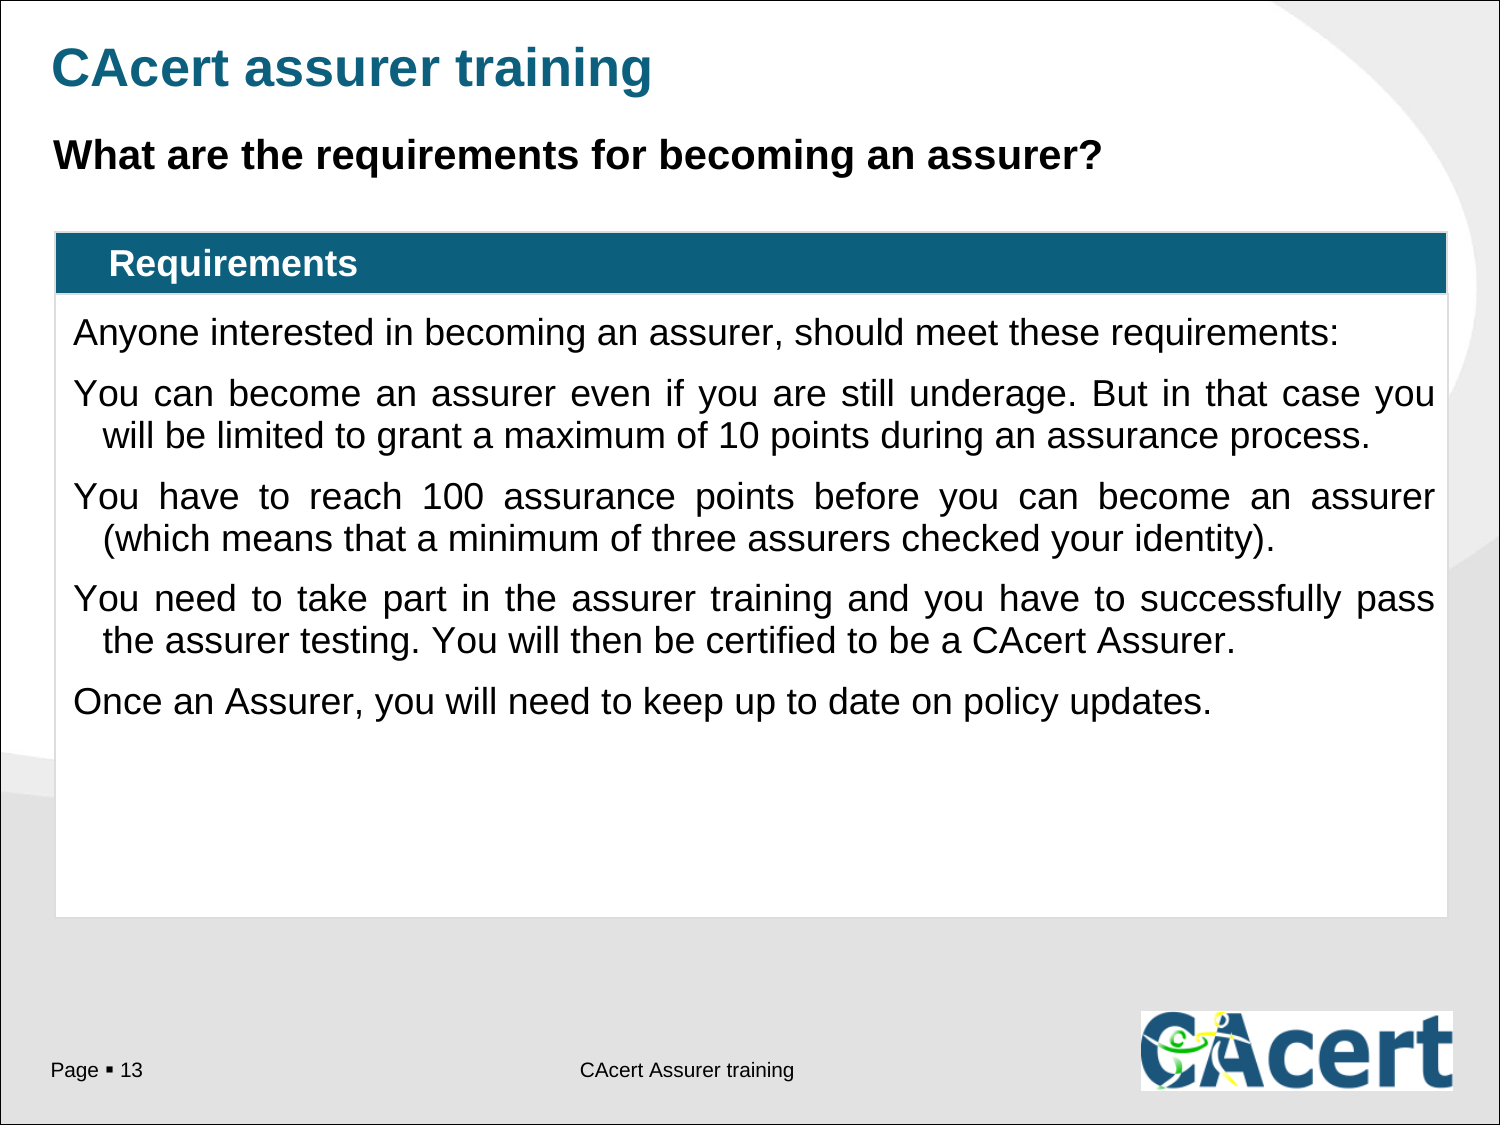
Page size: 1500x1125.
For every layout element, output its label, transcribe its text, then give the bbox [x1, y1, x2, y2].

text_box Requirements [55, 232, 1447, 294]
text_box Anyone interested in becoming an assurer, should meet these requirements: You can become an assurer even if you are still underage. But in that case you will be limited to grant a maximum of 10 points during an assurance process. You have to reach 100 assurance points before you can become an assurer (which means that a minimum of three assurers checked your identity). You need to take part in the assurer training and you have to successfully pass the assurer testing. You will then be certified to be a CAcert Assurer. Once an Assurer, you will need to keep up to date on policy updates. [55, 294, 1448, 919]
title CAcert assurer training [51, 19, 1450, 118]
text_box What are the requirements for becoming an assurer? [53, 125, 1448, 185]
picture [1, 1, 1499, 1124]
